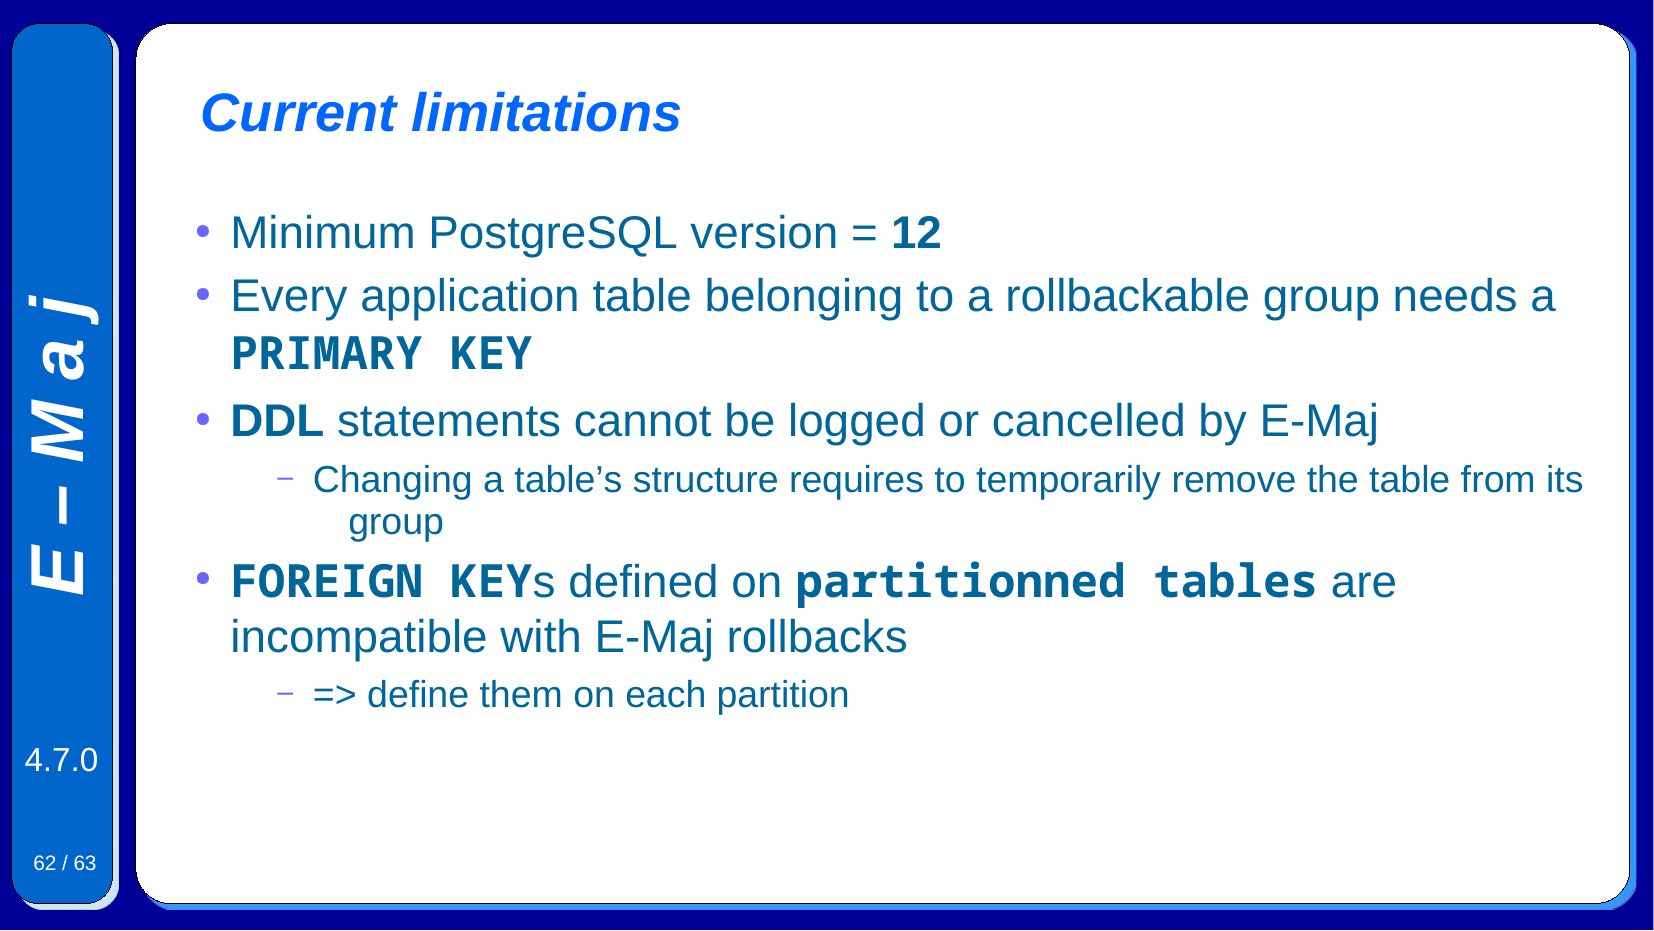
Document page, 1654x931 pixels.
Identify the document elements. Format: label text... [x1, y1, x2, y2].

title Current limitations [200, 34, 1575, 191]
list Minimum PostgreSQL version = 12 Every application table belonging to a rollbackable group needs a PRIMARY KEY DDL statements cannot be logged or cancelled by E-Maj Changing a table’s structure requires to temporarily remove the table from its group FOREIGN KEYs defined on partitionned tables are incompatible with E-Maj rollbacks => define them on each partition [177, 206, 1587, 827]
